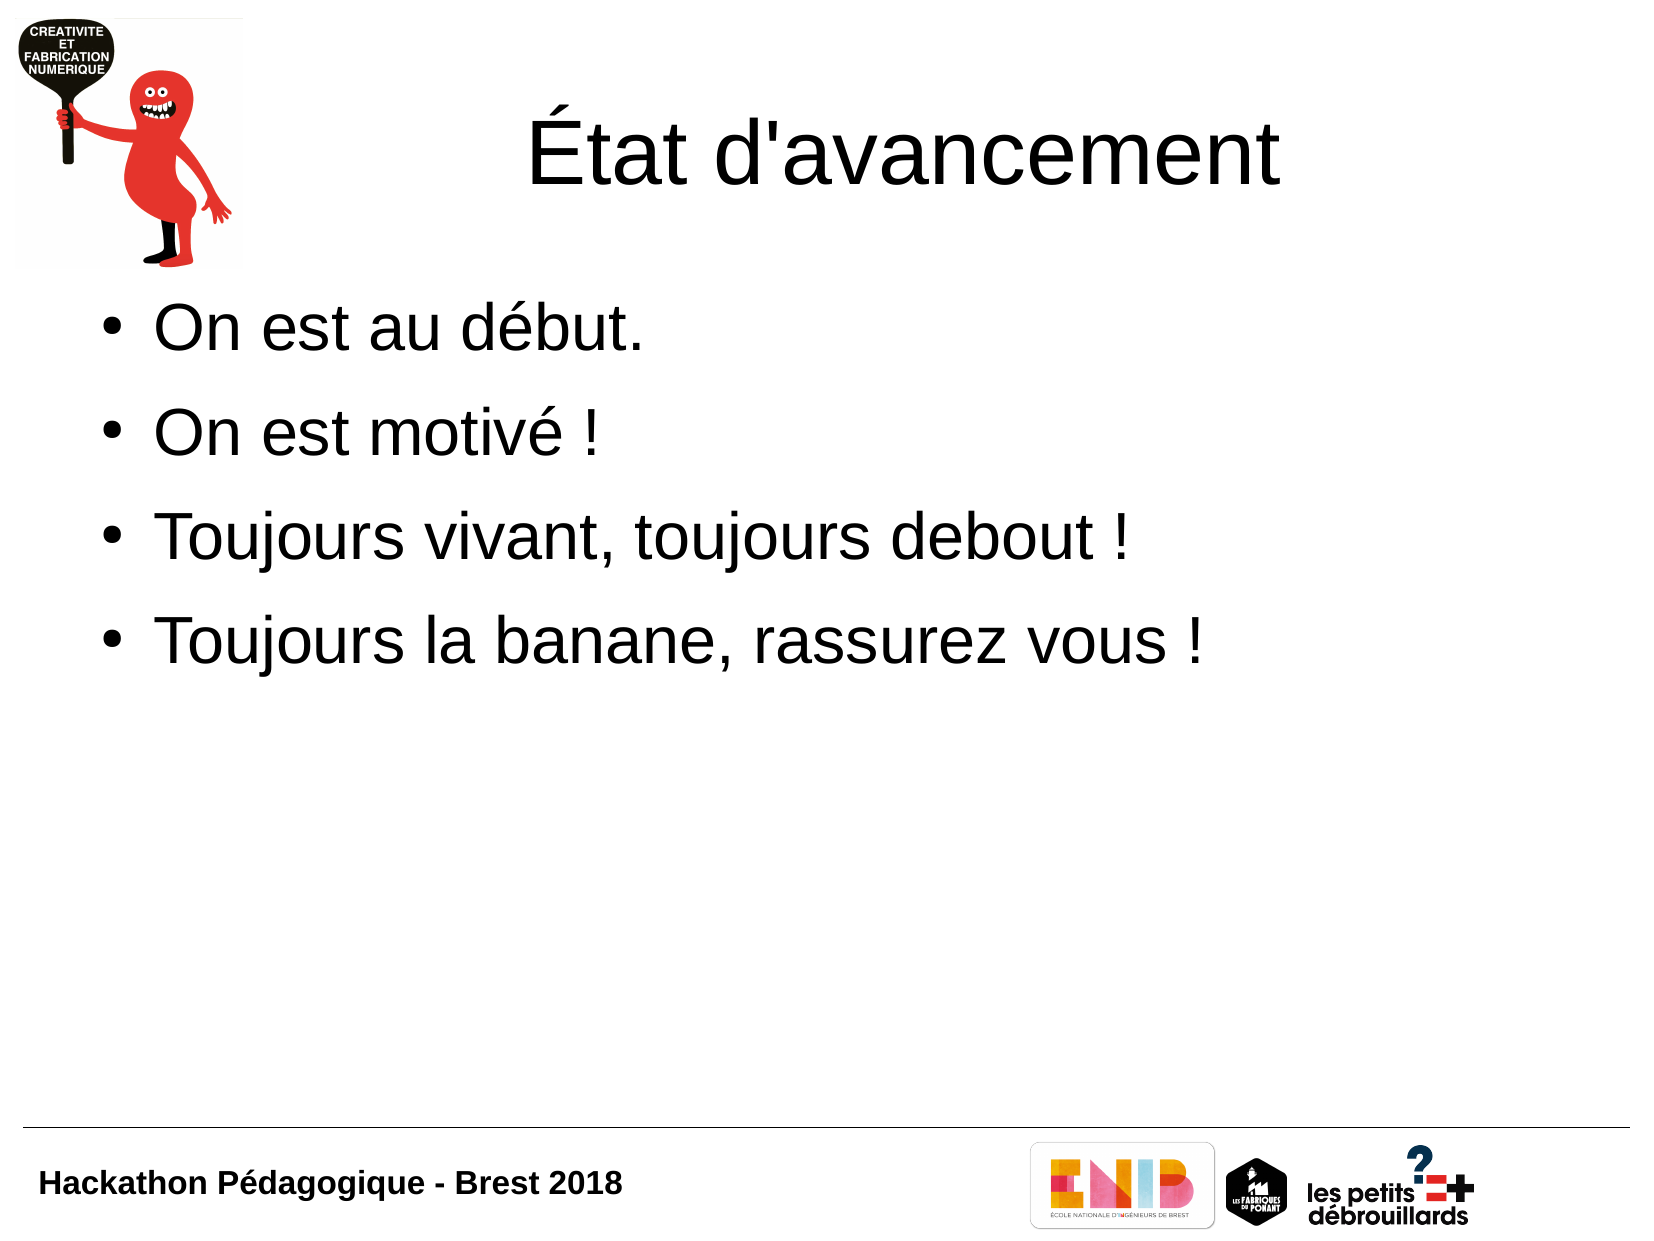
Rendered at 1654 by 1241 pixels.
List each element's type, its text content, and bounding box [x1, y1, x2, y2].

picture [15, 18, 243, 269]
title État d'avancement [236, 49, 1571, 257]
list On est au début. On est motivé ! Toujours vivant, toujours debout ! Toujours la banane, rassurez vous ! [82, 290, 1571, 1109]
picture [1308, 1145, 1474, 1225]
text_box Hackathon Pédagogique - Brest 2018 [23, 1157, 945, 1210]
picture [1015, 1127, 1287, 1241]
